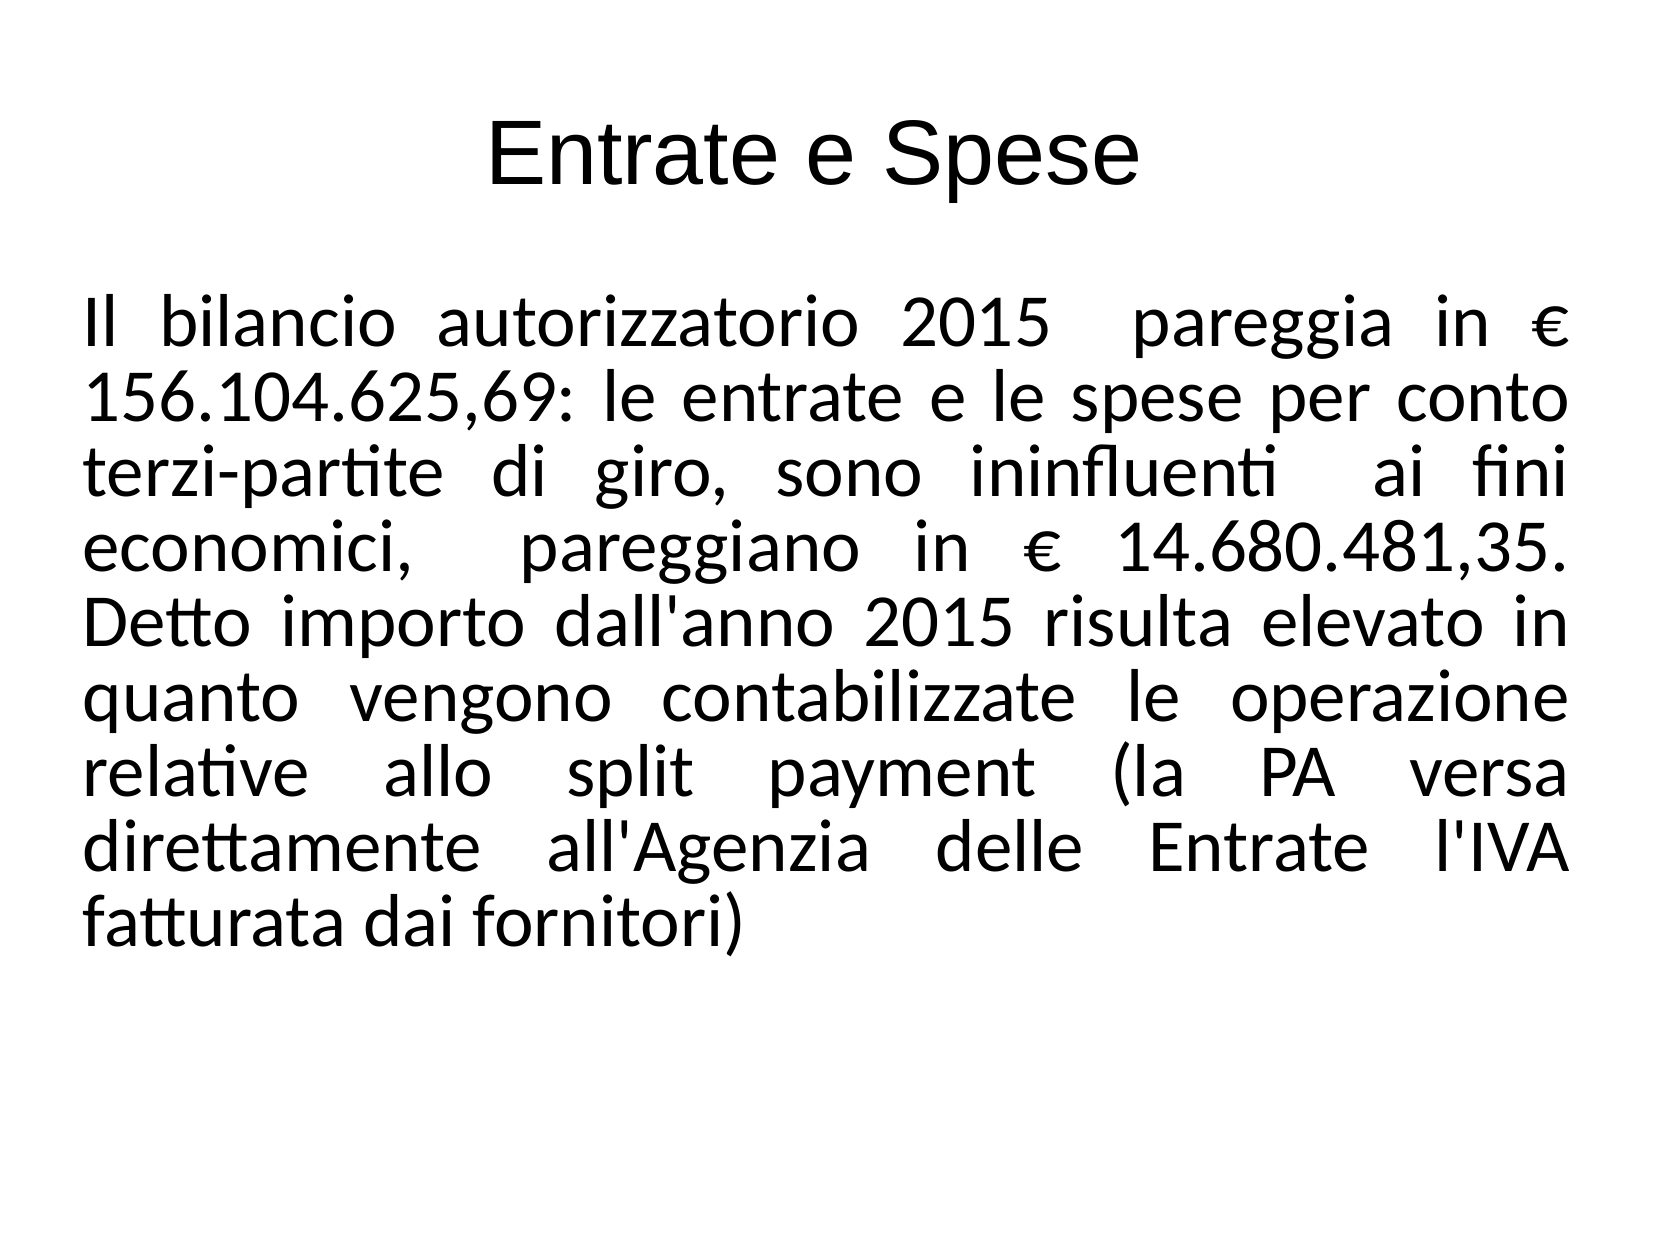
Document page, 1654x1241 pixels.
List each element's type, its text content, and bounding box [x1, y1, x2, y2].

title Entrate e Spese [82, 49, 1571, 257]
list Il bilancio autorizzatorio 2015 pareggia in € 156.104.625,69: le entrate e le spese per conto terzi-partite di giro, sono ininfluenti ai fini economici, pareggiano in € 14.680.481,35. Detto importo dall'anno 2015 risulta elevato in quanto vengono contabilizzate le operazione relative allo split payment (la PA versa direttamente all'Agenzia delle Entrate l'IVA fatturata dai fornitori) [82, 290, 1571, 1131]
